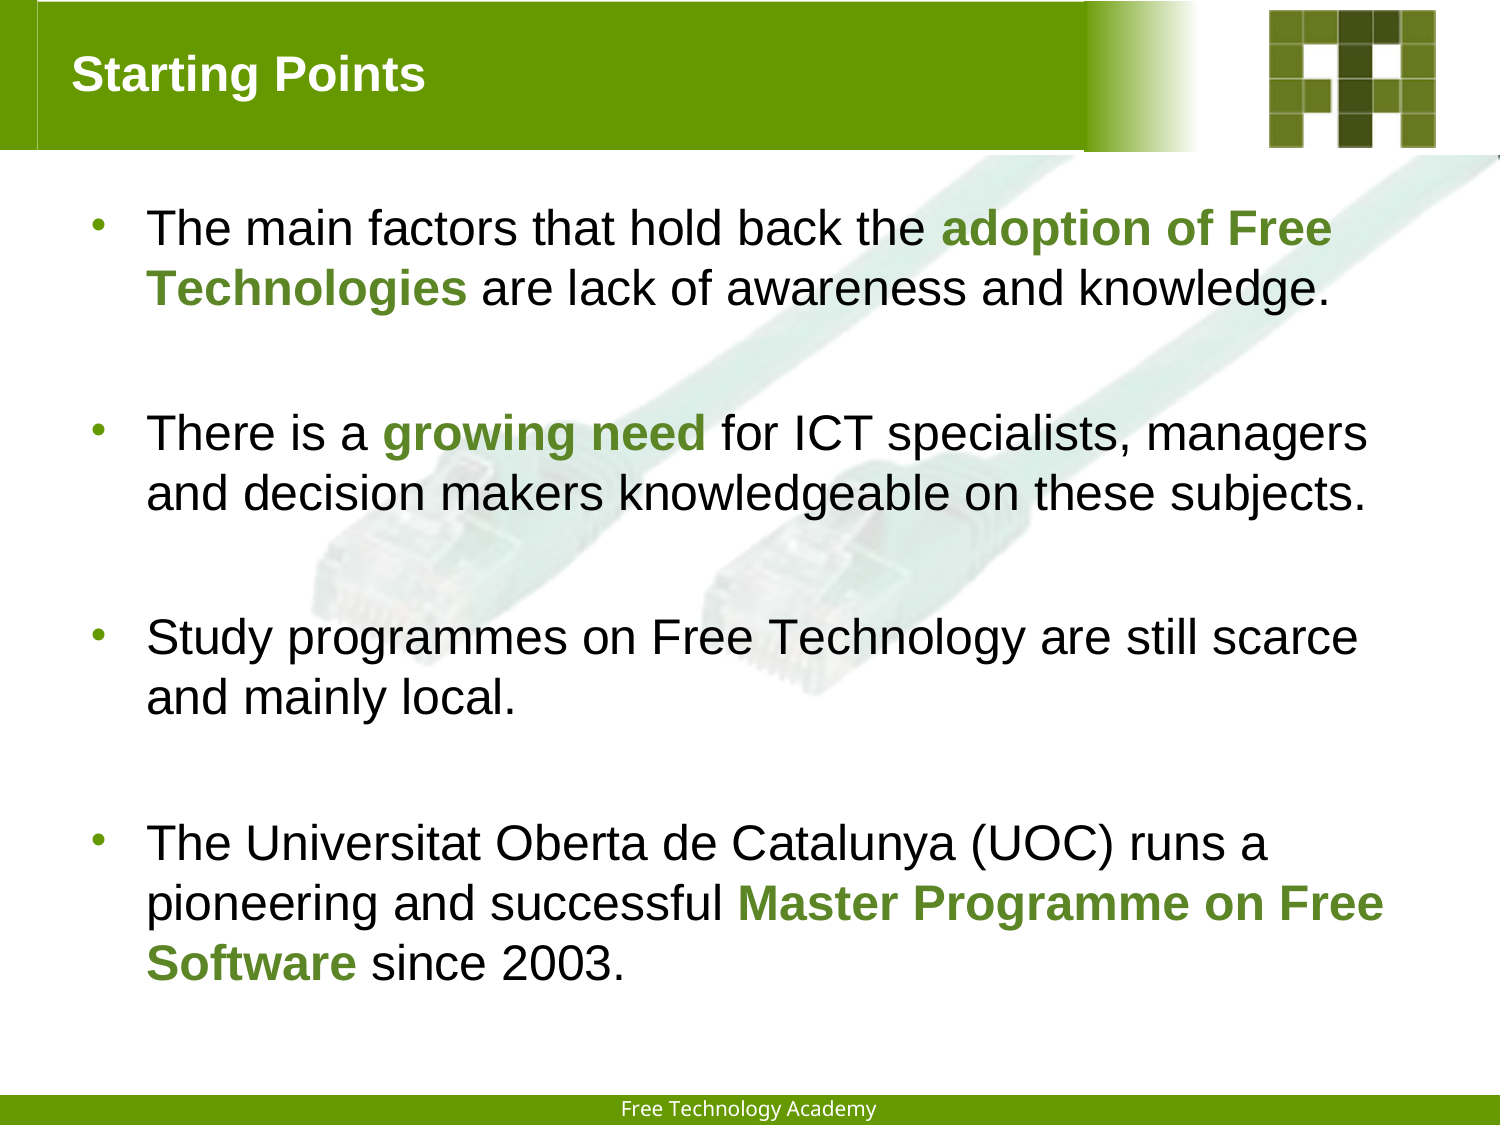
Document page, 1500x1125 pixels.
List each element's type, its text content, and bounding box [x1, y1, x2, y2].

title Starting Points [56, 1, 1107, 152]
picture [1269, 10, 1436, 148]
list The main factors that hold back the adoption of Free Technologies are lack of awareness and knowledge. There is a growing need for ICT specialists, managers and decision makers knowledgeable on these subjects. Study programmes on Free Technology are still scarce and mainly local. The Universitat Oberta de Catalunya (UOC) runs a pioneering and successful Master Programme on Free Software since 2003. [75, 187, 1426, 1071]
